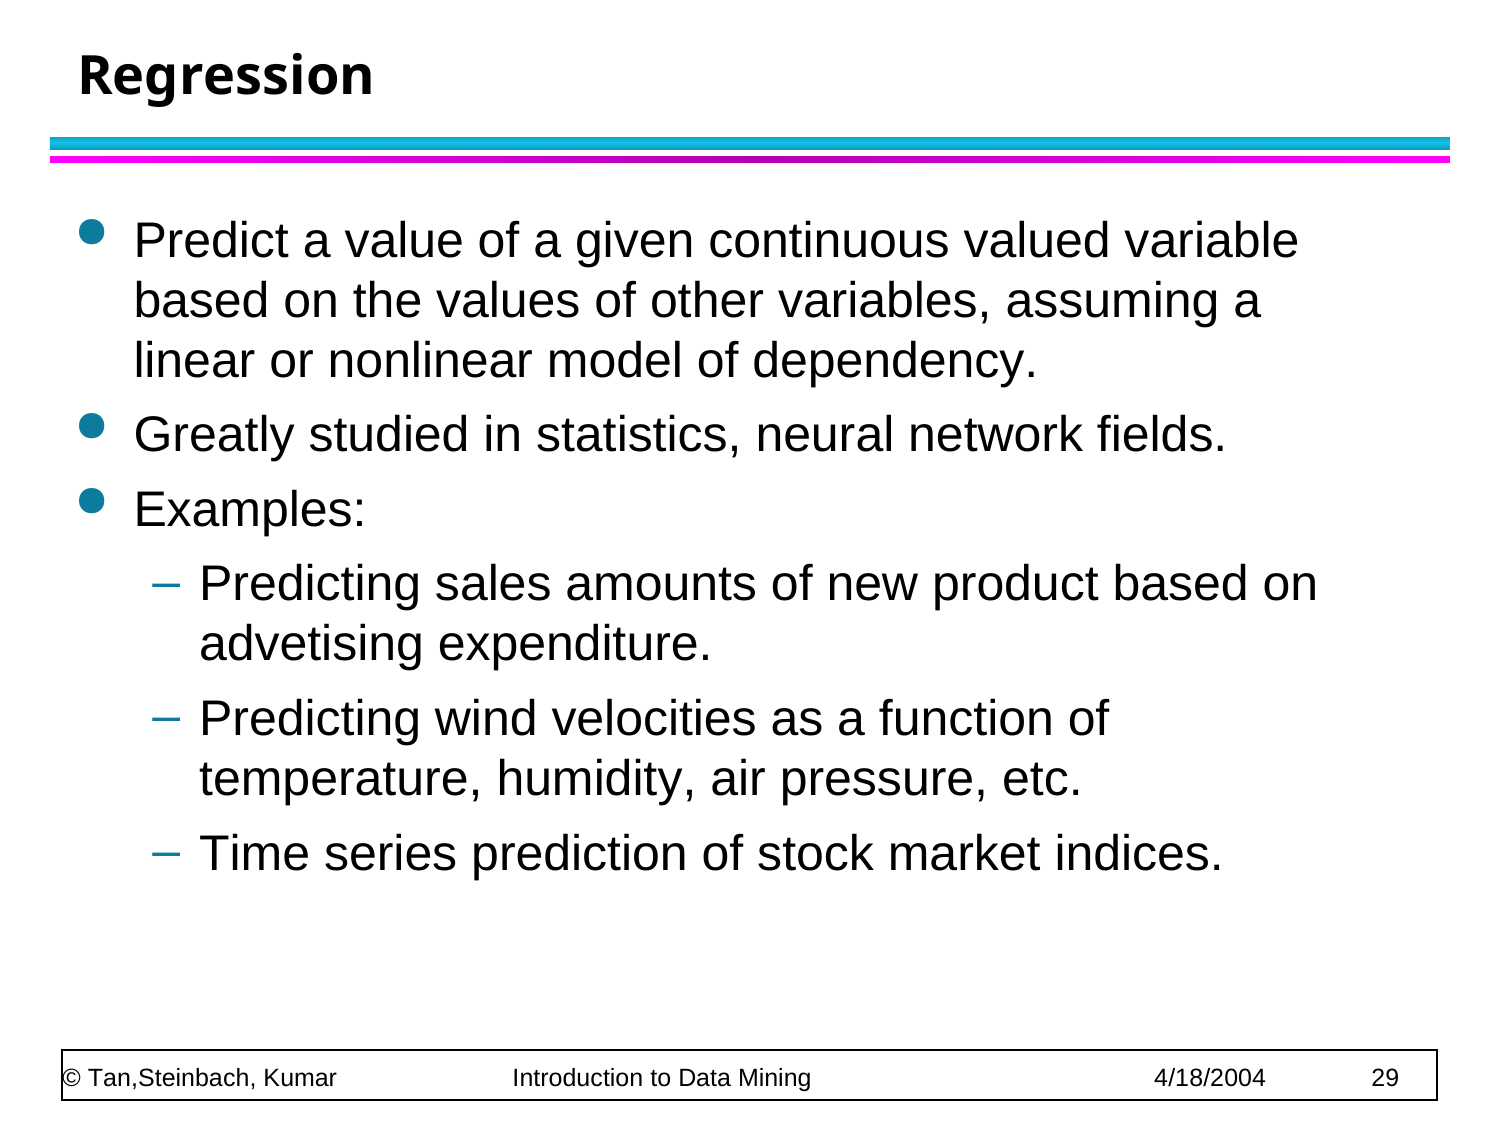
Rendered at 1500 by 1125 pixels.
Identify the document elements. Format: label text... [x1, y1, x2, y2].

list Predict a value of a given continuous valued variable based on the values of other variables, assuming a linear or nonlinear model of dependency. Greatly studied in statistics, neural network fields. Examples: Predicting sales amounts of new product based on advetising expenditure. Predicting wind velocities as a function of temperature, humidity, air pressure, etc. Time series prediction of stock market indices. [62, 200, 1413, 904]
title Regression [62, 22, 1421, 113]
